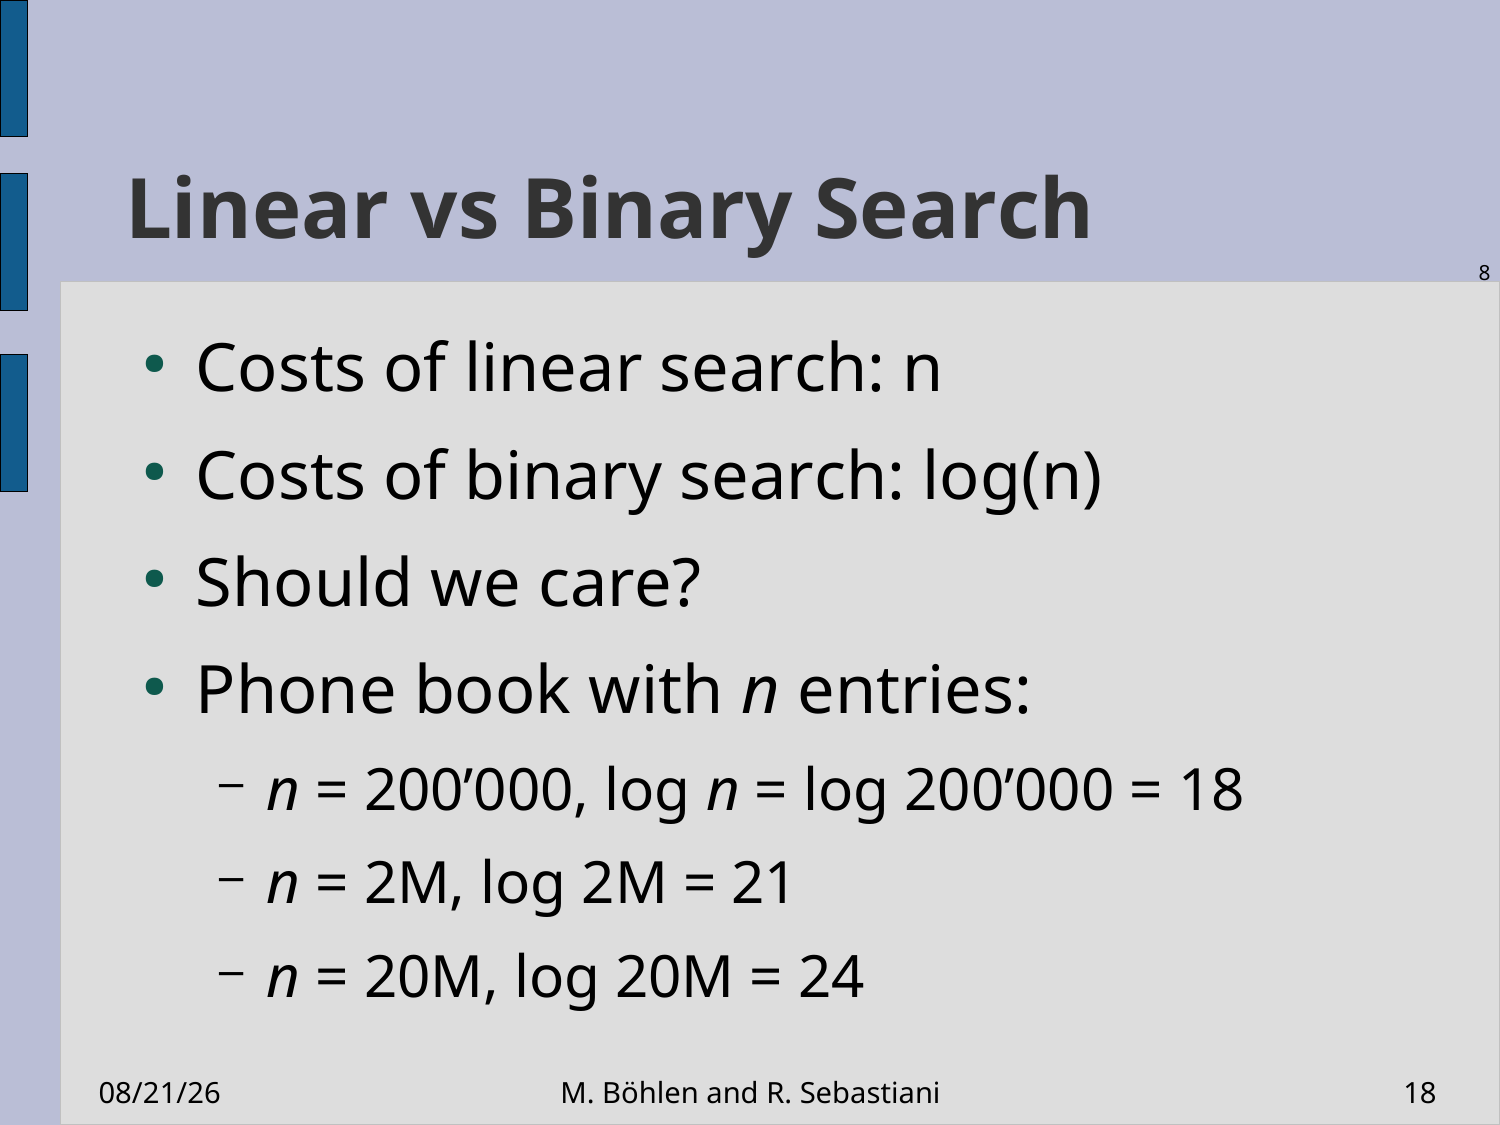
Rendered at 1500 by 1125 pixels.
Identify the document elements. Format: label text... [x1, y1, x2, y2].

title Linear vs Binary Search [110, 67, 1392, 271]
list Costs of linear search: n Costs of binary search: log(n) Should we care? Phone book with n entries: n = 200’000, log n = log 200’000 = 18 n = 2M, log 2M = 21 n = 20M, log 20M = 24 [110, 312, 1392, 1037]
text_box 8 [1478, 261, 1491, 287]
